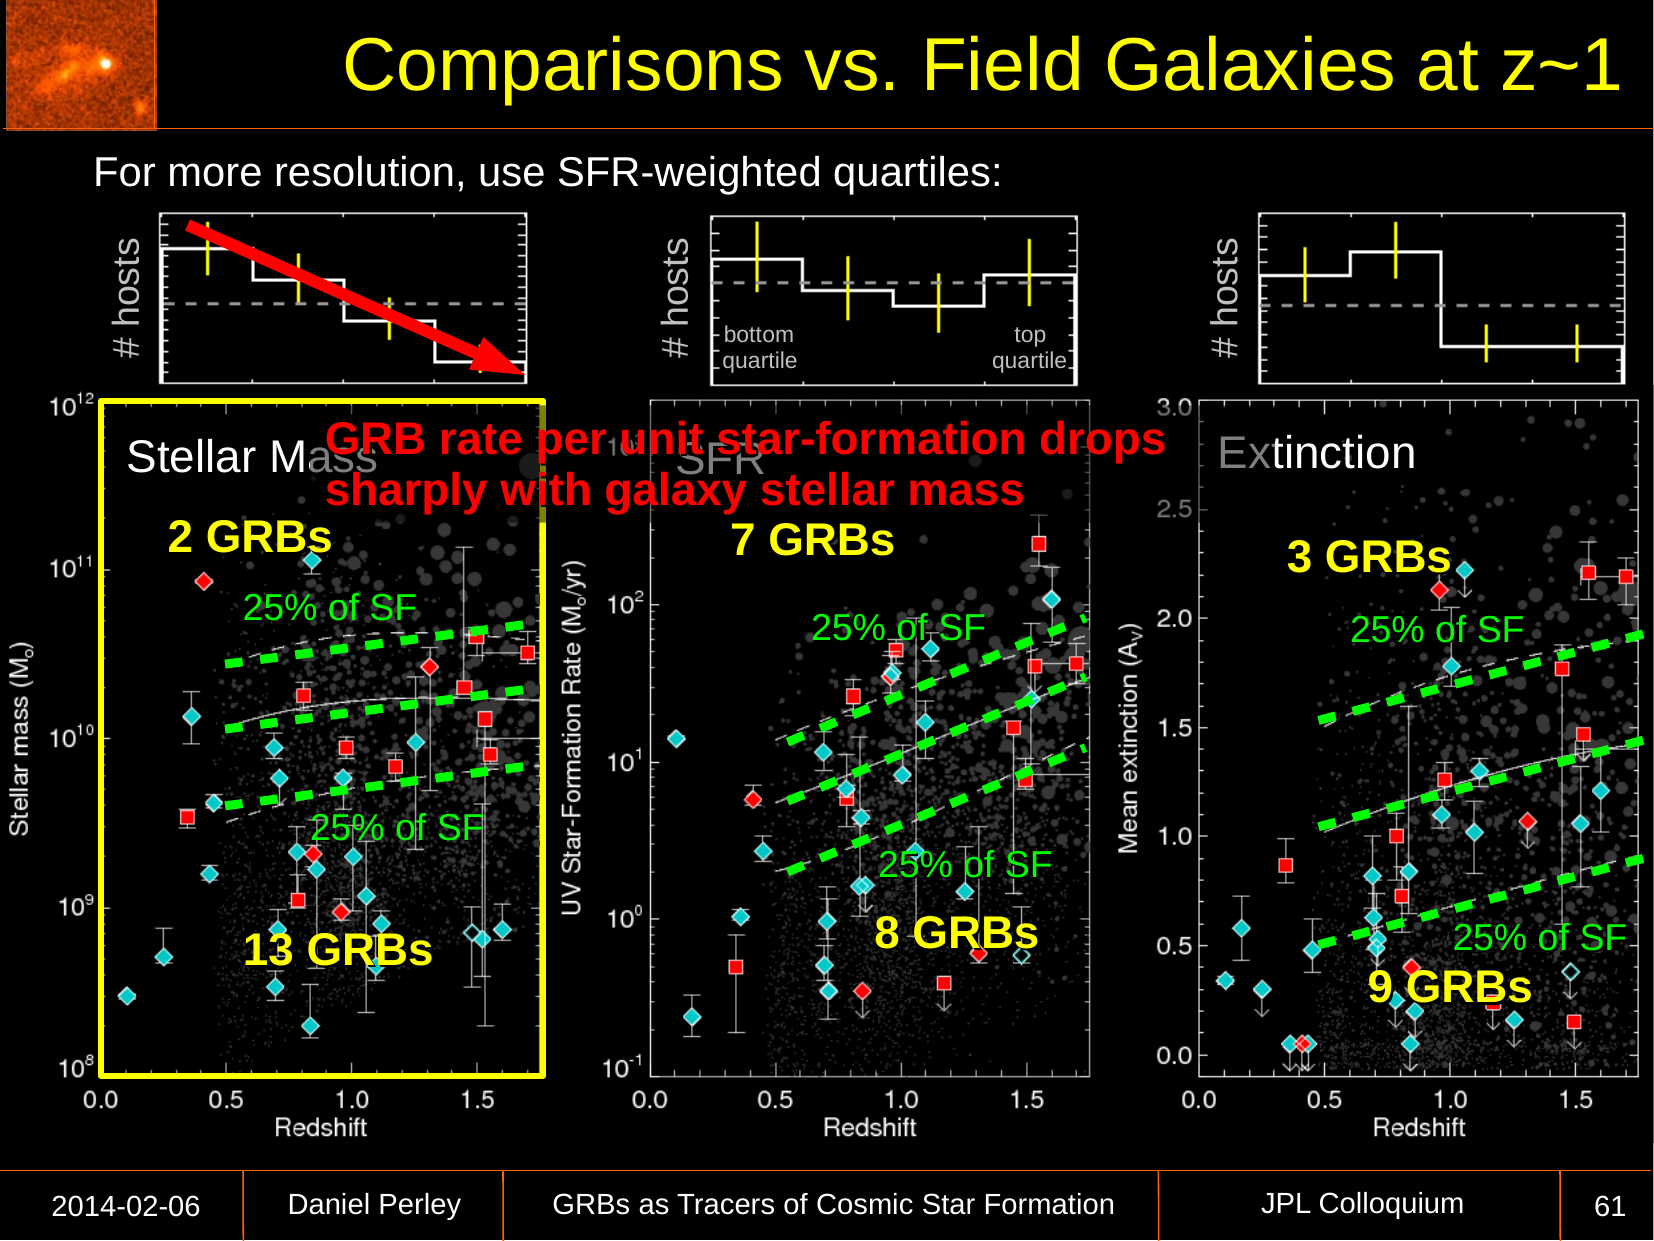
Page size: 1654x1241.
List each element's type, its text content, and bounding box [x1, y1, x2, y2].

text_box 9 GRBs [1350, 951, 1613, 1024]
picture [7, 0, 154, 128]
text_box 25% of SF [546, 795, 593, 859]
picture [104, 404, 540, 1073]
text_box # hosts [94, 206, 158, 411]
text_box 13 GRBs [225, 913, 488, 986]
text_box 25% of SF [292, 795, 540, 859]
text_box 7 GRBs [712, 523, 976, 577]
text_box GRB rate per unit star-formation drops sharply with galaxy stellar mass [310, 405, 1276, 523]
text_box bottom top quartile quartile [688, 311, 1102, 384]
text_box 25% of SF [860, 833, 1161, 896]
text_box Extinction [1276, 417, 1613, 490]
picture [707, 211, 1086, 311]
title Comparisons vs. Field Galaxies at z~1 [187, 21, 1624, 108]
text_box For more resolution, use SFR-weighted quartiles: [75, 138, 1501, 206]
picture [707, 384, 1192, 405]
text_box 2 GRBs [150, 501, 413, 574]
text_box # hosts [1192, 206, 1256, 405]
text_box 25% of SF [1434, 905, 1654, 969]
text_box 8 GRBs [856, 896, 1120, 969]
text_box # hosts [643, 206, 707, 405]
text_box # hosts [104, 404, 158, 411]
text_box 25% of SF [1332, 597, 1633, 661]
text_box Stellar Mass [108, 420, 310, 493]
picture [158, 208, 643, 405]
text_box 25% of SF [793, 595, 1094, 659]
text_box 25% of SF [225, 576, 526, 639]
picture [0, 208, 1654, 1143]
text_box 3 GRBs [1269, 520, 1532, 593]
